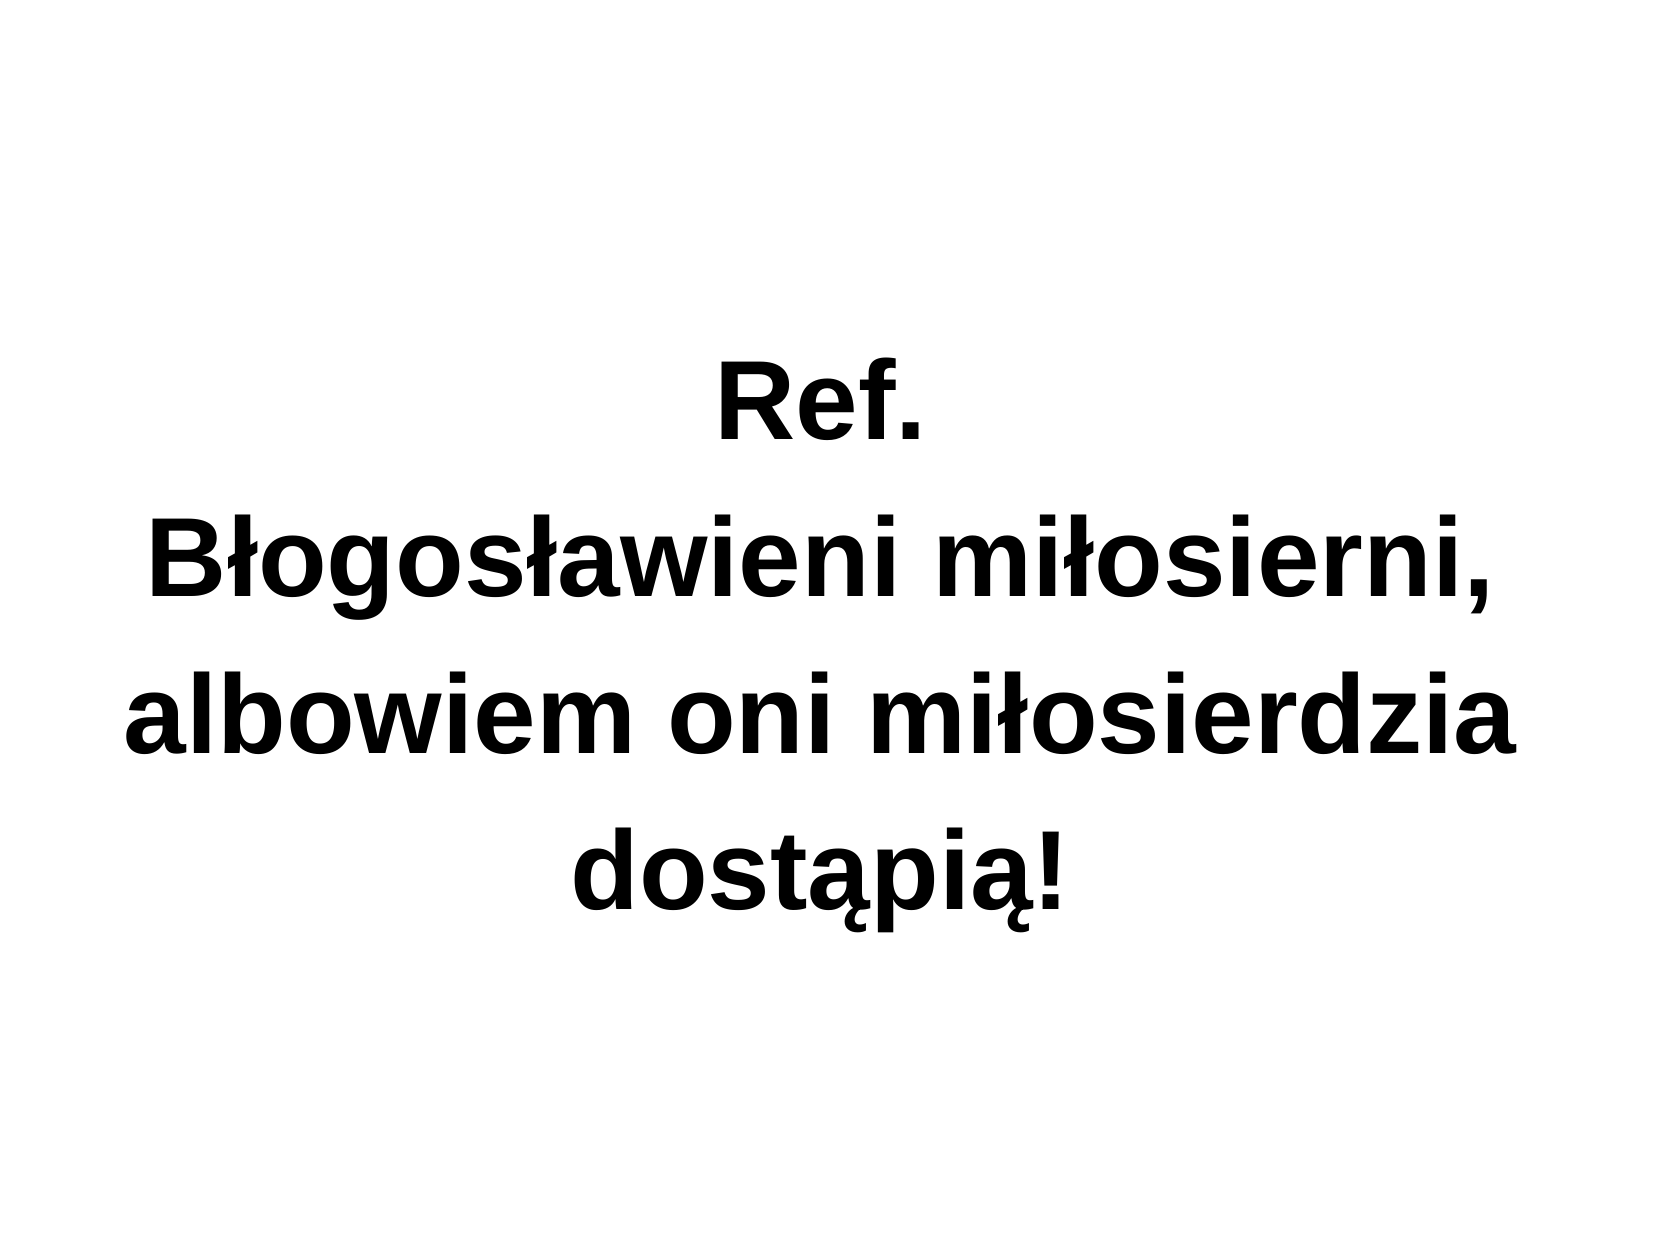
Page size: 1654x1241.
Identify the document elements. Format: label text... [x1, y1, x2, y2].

subtitle Ref. Błogosławieni miłosierni, albowiem oni miłosierdzia dostąpią! [0, 0, 1642, 1241]
